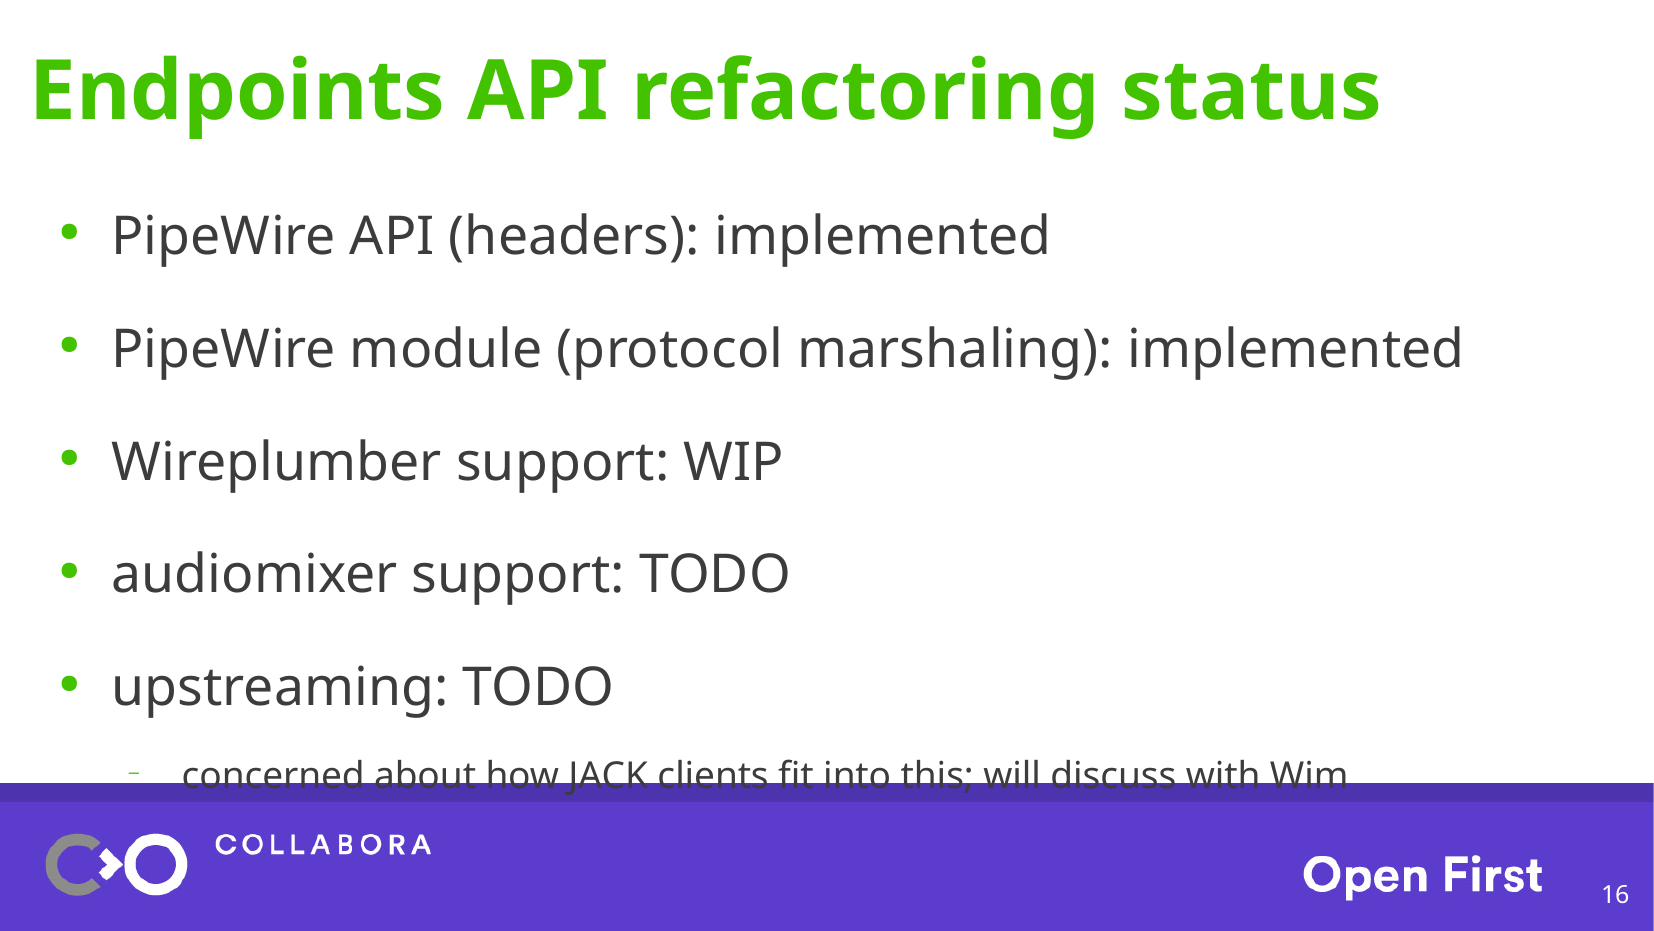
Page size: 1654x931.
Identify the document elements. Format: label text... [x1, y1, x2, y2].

picture [0, 0, 1654, 931]
list PipeWire API (headers): implemented PipeWire module (protocol marshaling): implemented Wireplumber support: WIP audiomixer support: TODO upstreaming: TODO concerned about how JACK clients fit into this; will discuss with Wim [41, 160, 1614, 804]
title Endpoints API refactoring status [29, 28, 1603, 147]
